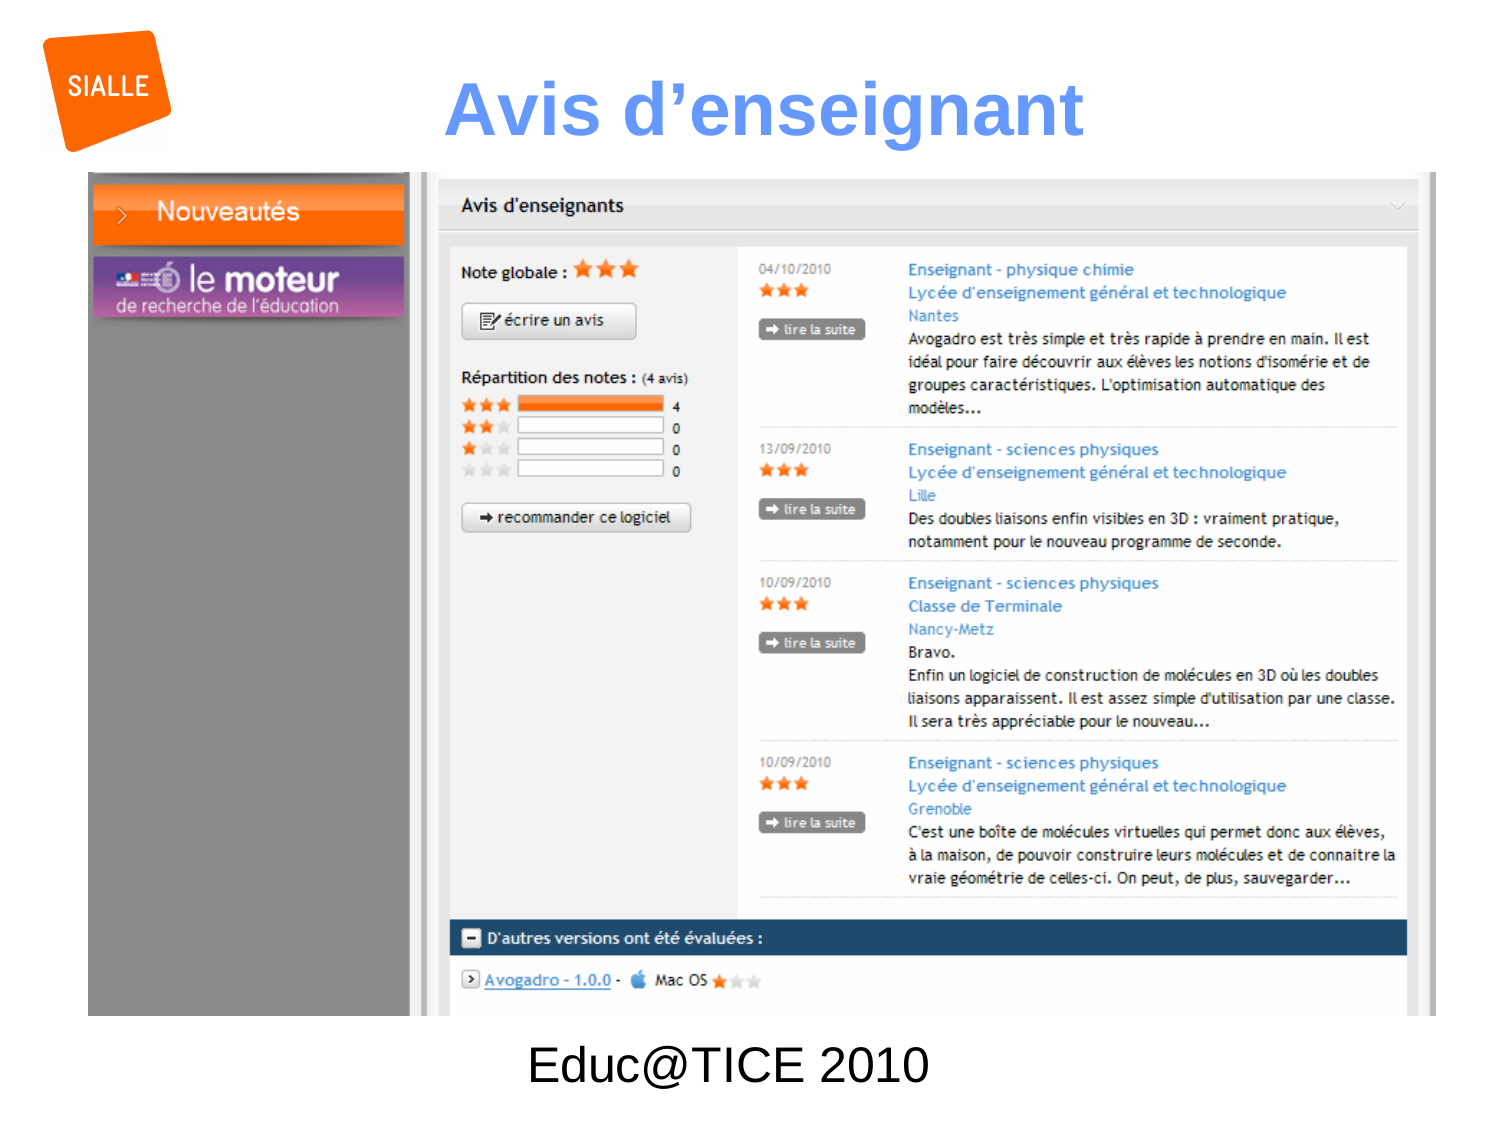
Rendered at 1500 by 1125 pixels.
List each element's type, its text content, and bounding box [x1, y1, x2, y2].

title Avis d’enseignant [76, 42, 1452, 168]
picture [88, 172, 1436, 1016]
picture [41, 30, 172, 155]
